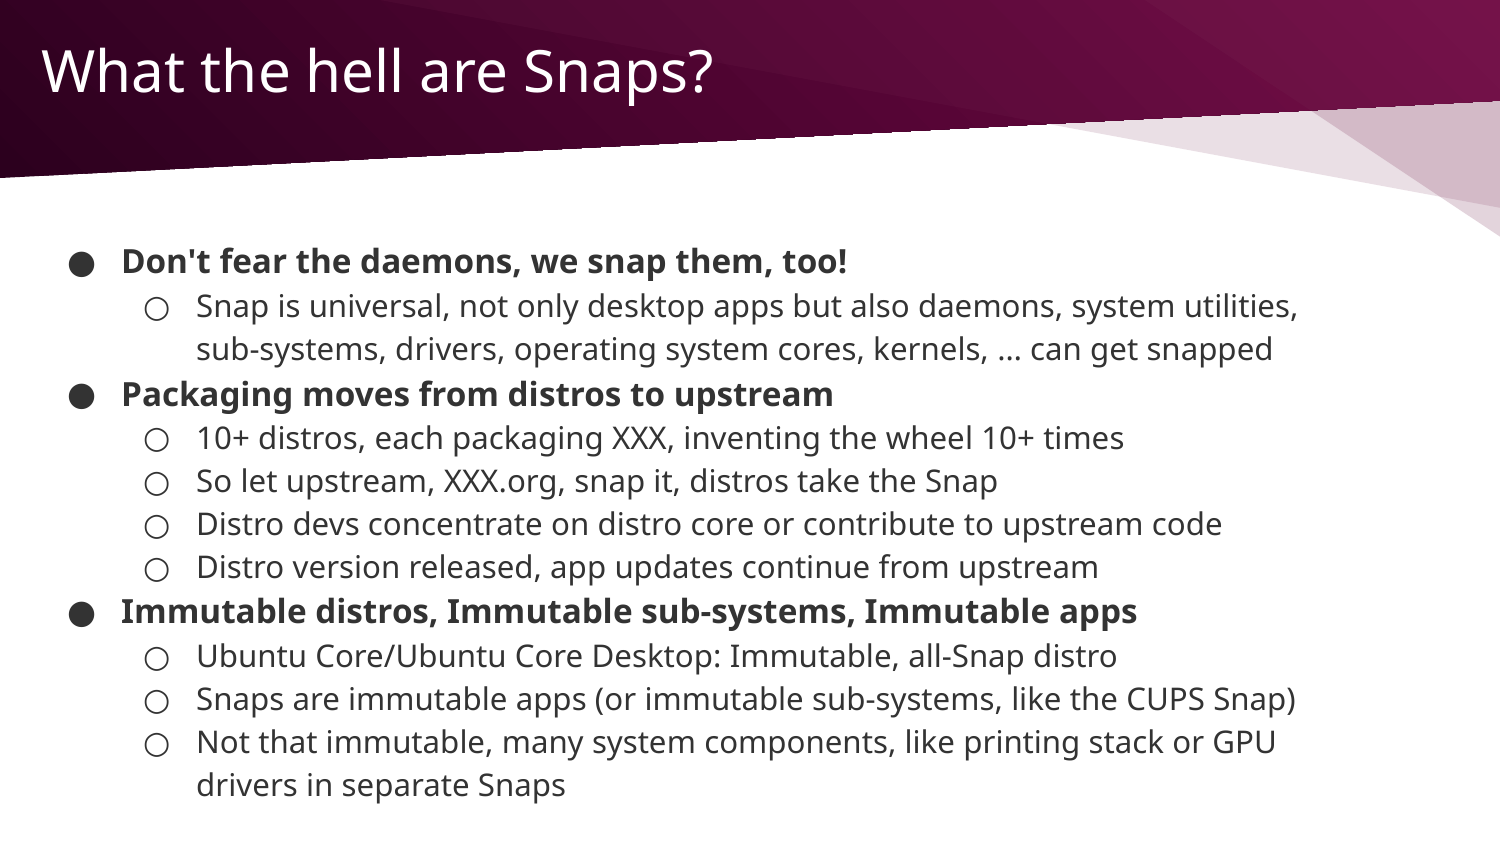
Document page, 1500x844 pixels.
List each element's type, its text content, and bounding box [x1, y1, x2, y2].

list Don't fear the daemons, we snap them, too! Snap is universal, not only desktop apps but also daemons, system utilities, sub-systems, drivers, operating system cores, kernels, … can get snapped Packaging moves from distros to upstream 10+ distros, each packaging XXX, inventing the wheel 10+ times So let upstream, XXX.org, snap it, distros take the Snap Distro devs concentrate on distro core or contribute to upstream code Distro version released, app updates continue from upstream Immutable distros, Immutable sub-systems, Immutable apps Ubuntu Core/Ubuntu Core Desktop: Immutable, all-Snap distro Snaps are immutable apps (or immutable sub-systems, like the CUPS Snap) Not that immutable, many system components, like printing stack or GPU drivers in separate Snaps [35, 229, 1324, 789]
title What the hell are Snaps? [41, 5, 1336, 134]
